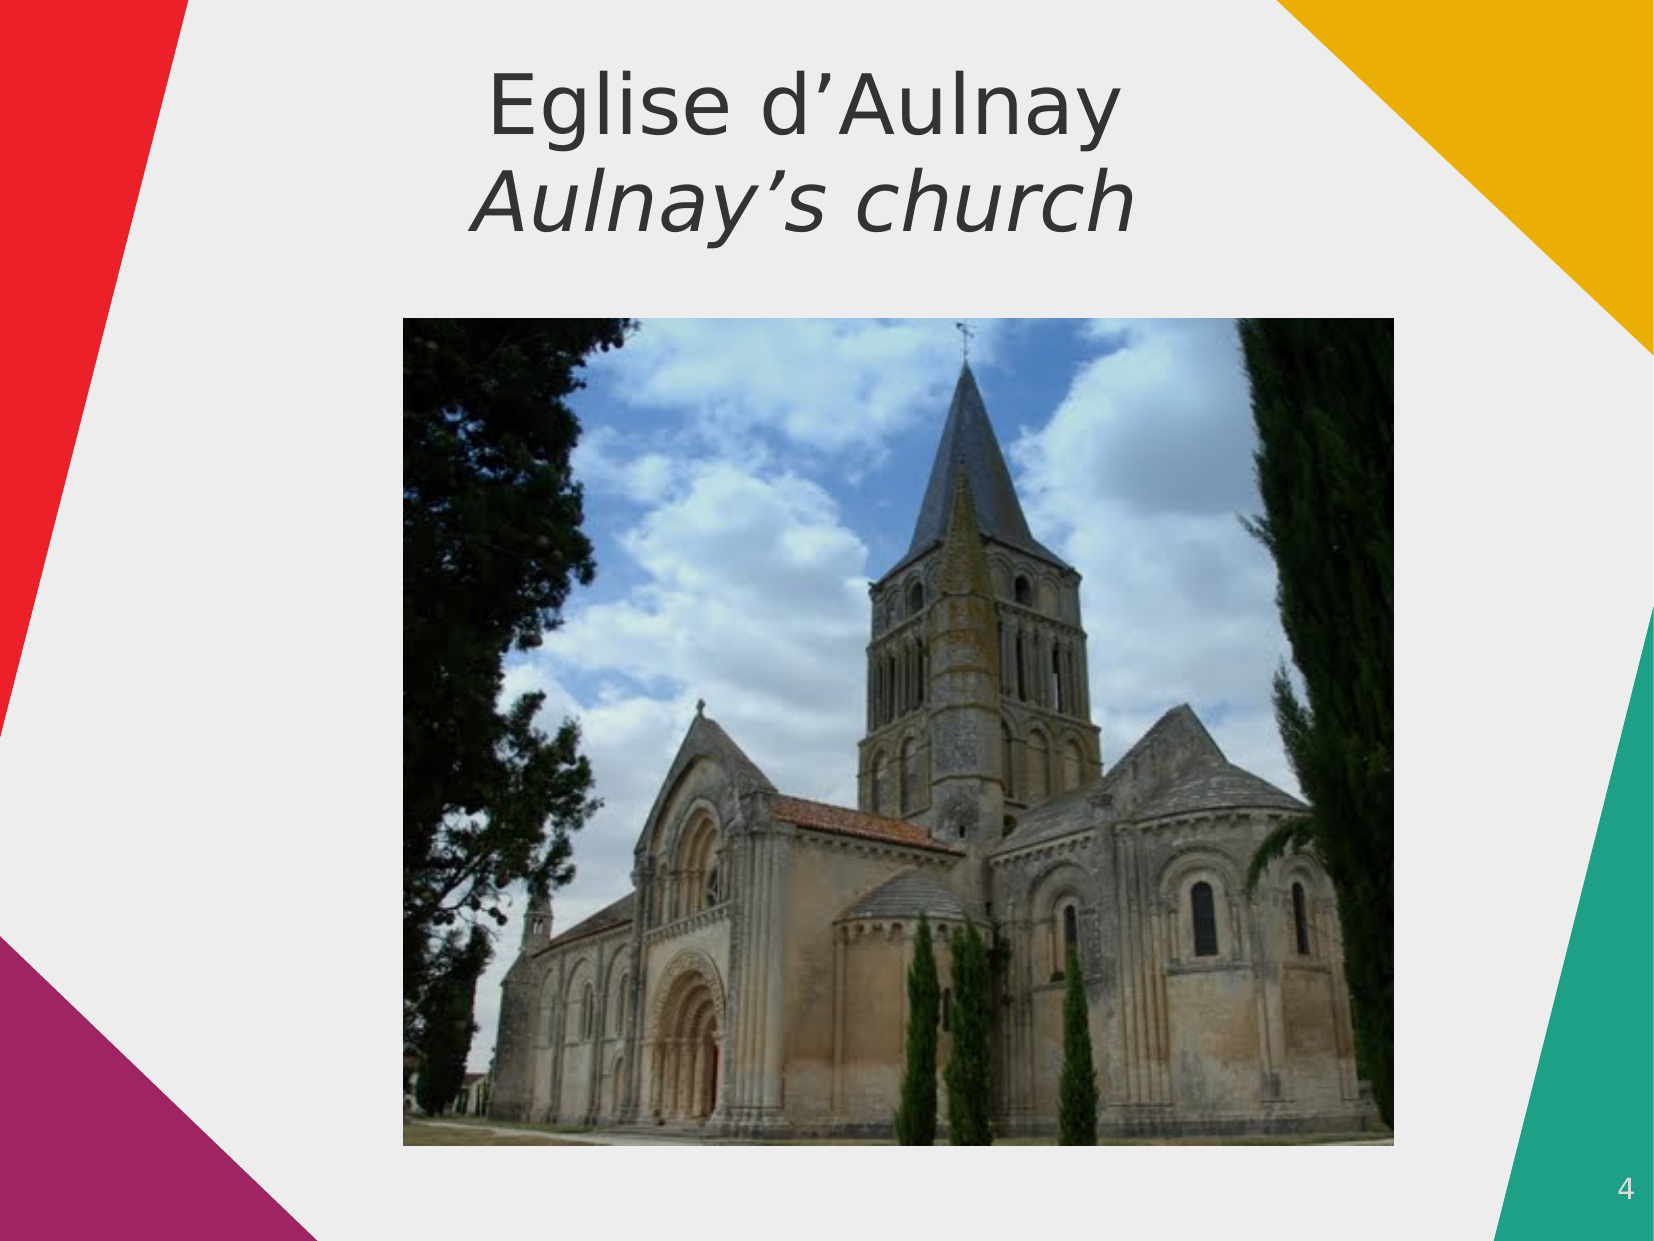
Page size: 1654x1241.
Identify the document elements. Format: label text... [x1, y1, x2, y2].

title Eglise d’Aulnay Aulnay’s church [99, 57, 1512, 349]
picture [403, 318, 1394, 1146]
